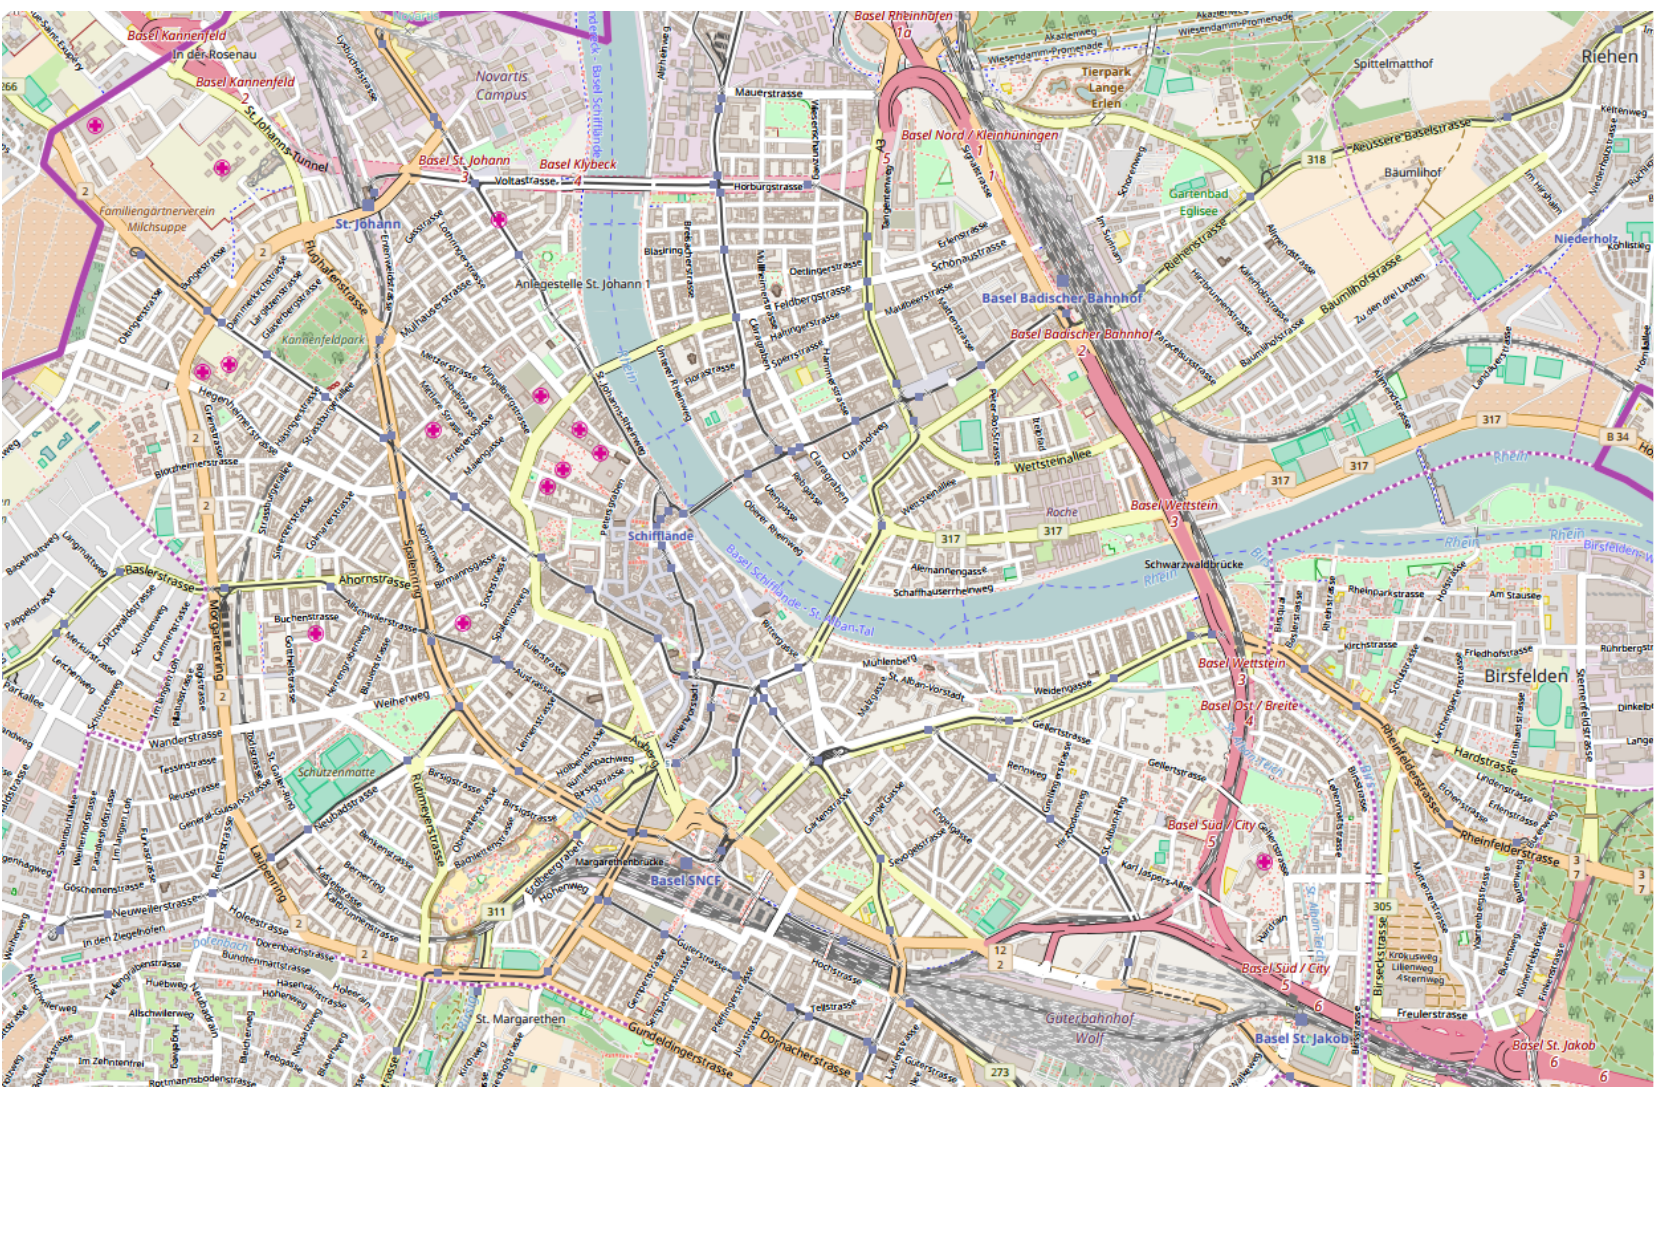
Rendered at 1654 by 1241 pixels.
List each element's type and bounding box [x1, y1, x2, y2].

picture [2, 11, 1654, 1087]
